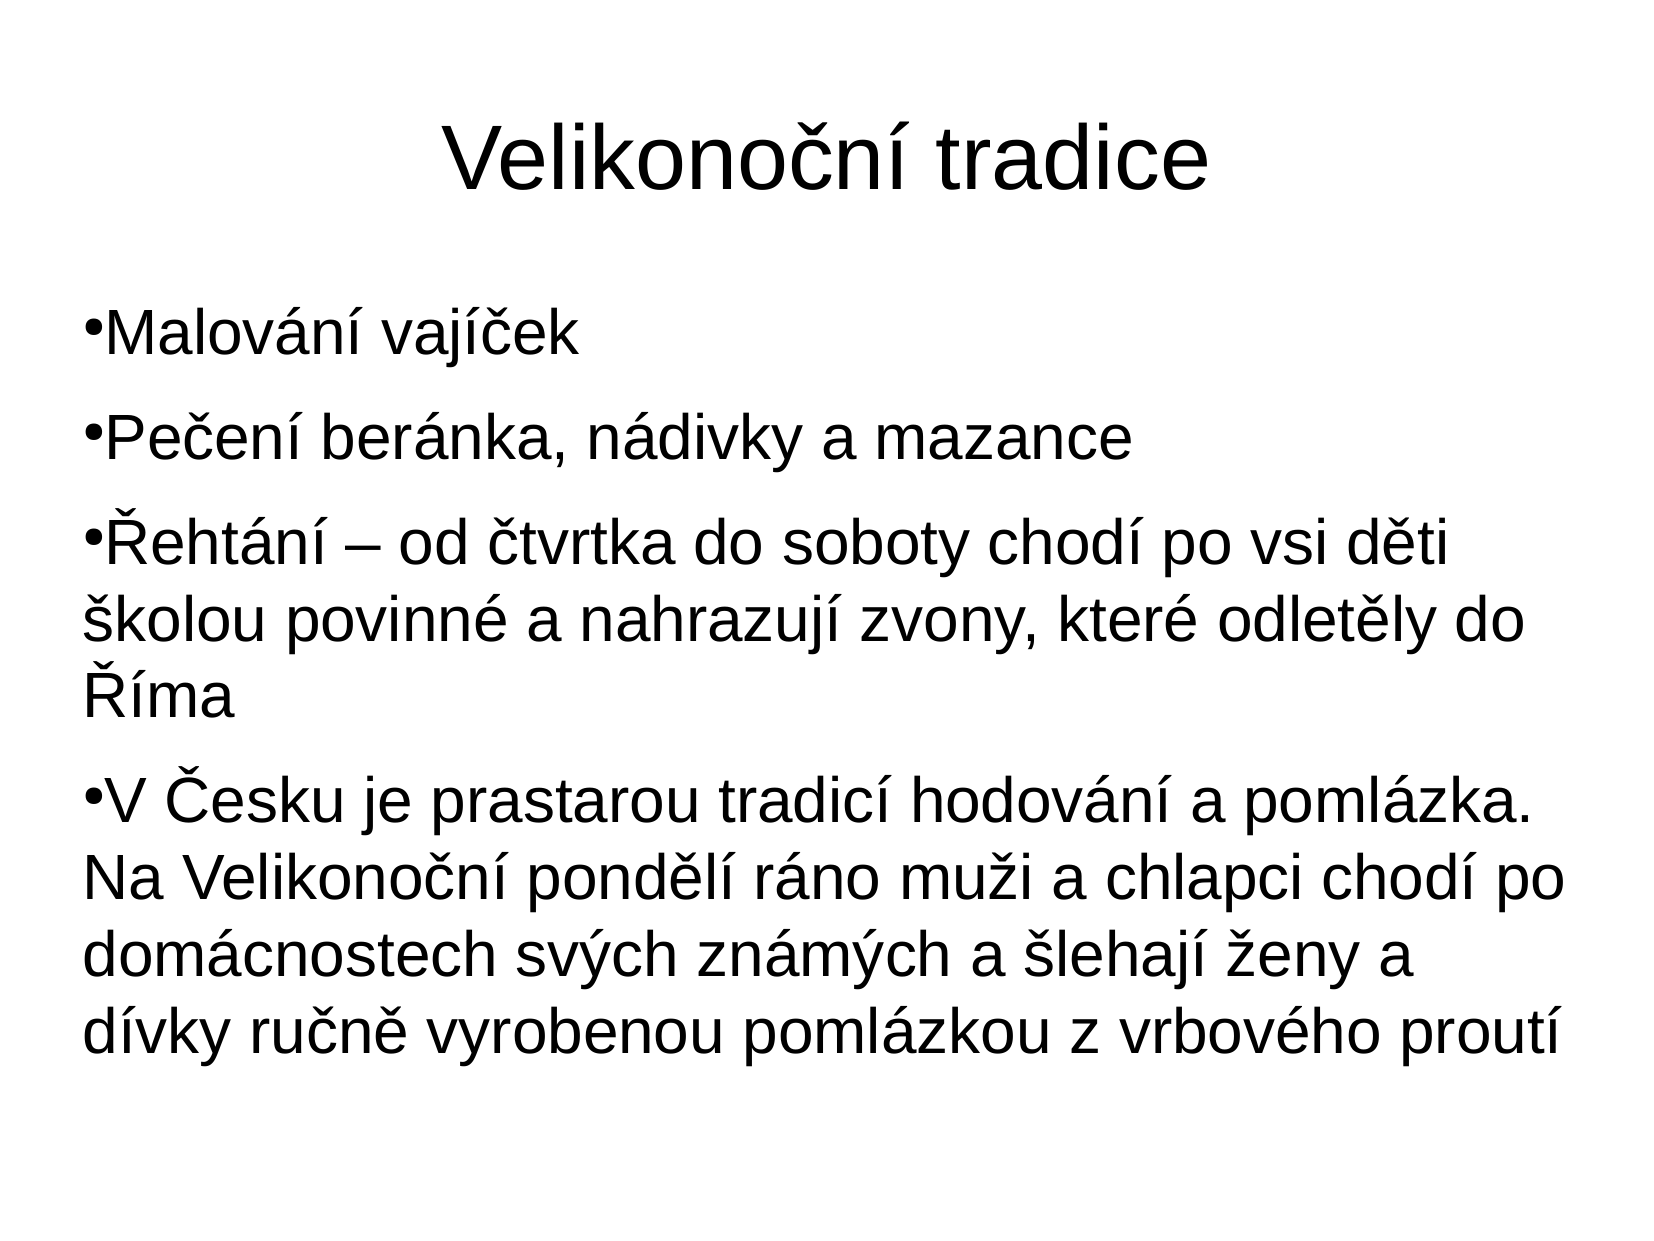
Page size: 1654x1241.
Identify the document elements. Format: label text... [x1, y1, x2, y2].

list Malování vajíček Pečení beránka, nádivky a mazance Řehtání – od čtvrtka do soboty chodí po vsi děti školou povinné a nahrazují zvony, které odletěly do Říma V Česku je prastarou tradicí hodování a pomlázka. Na Velikonoční pondělí ráno muži a chlapci chodí po domácnostech svých známých a šlehají ženy a dívky ručně vyrobenou pomlázkou z vrbového proutí [82, 290, 1571, 1126]
title Velikonoční tradice [82, 49, 1571, 257]
